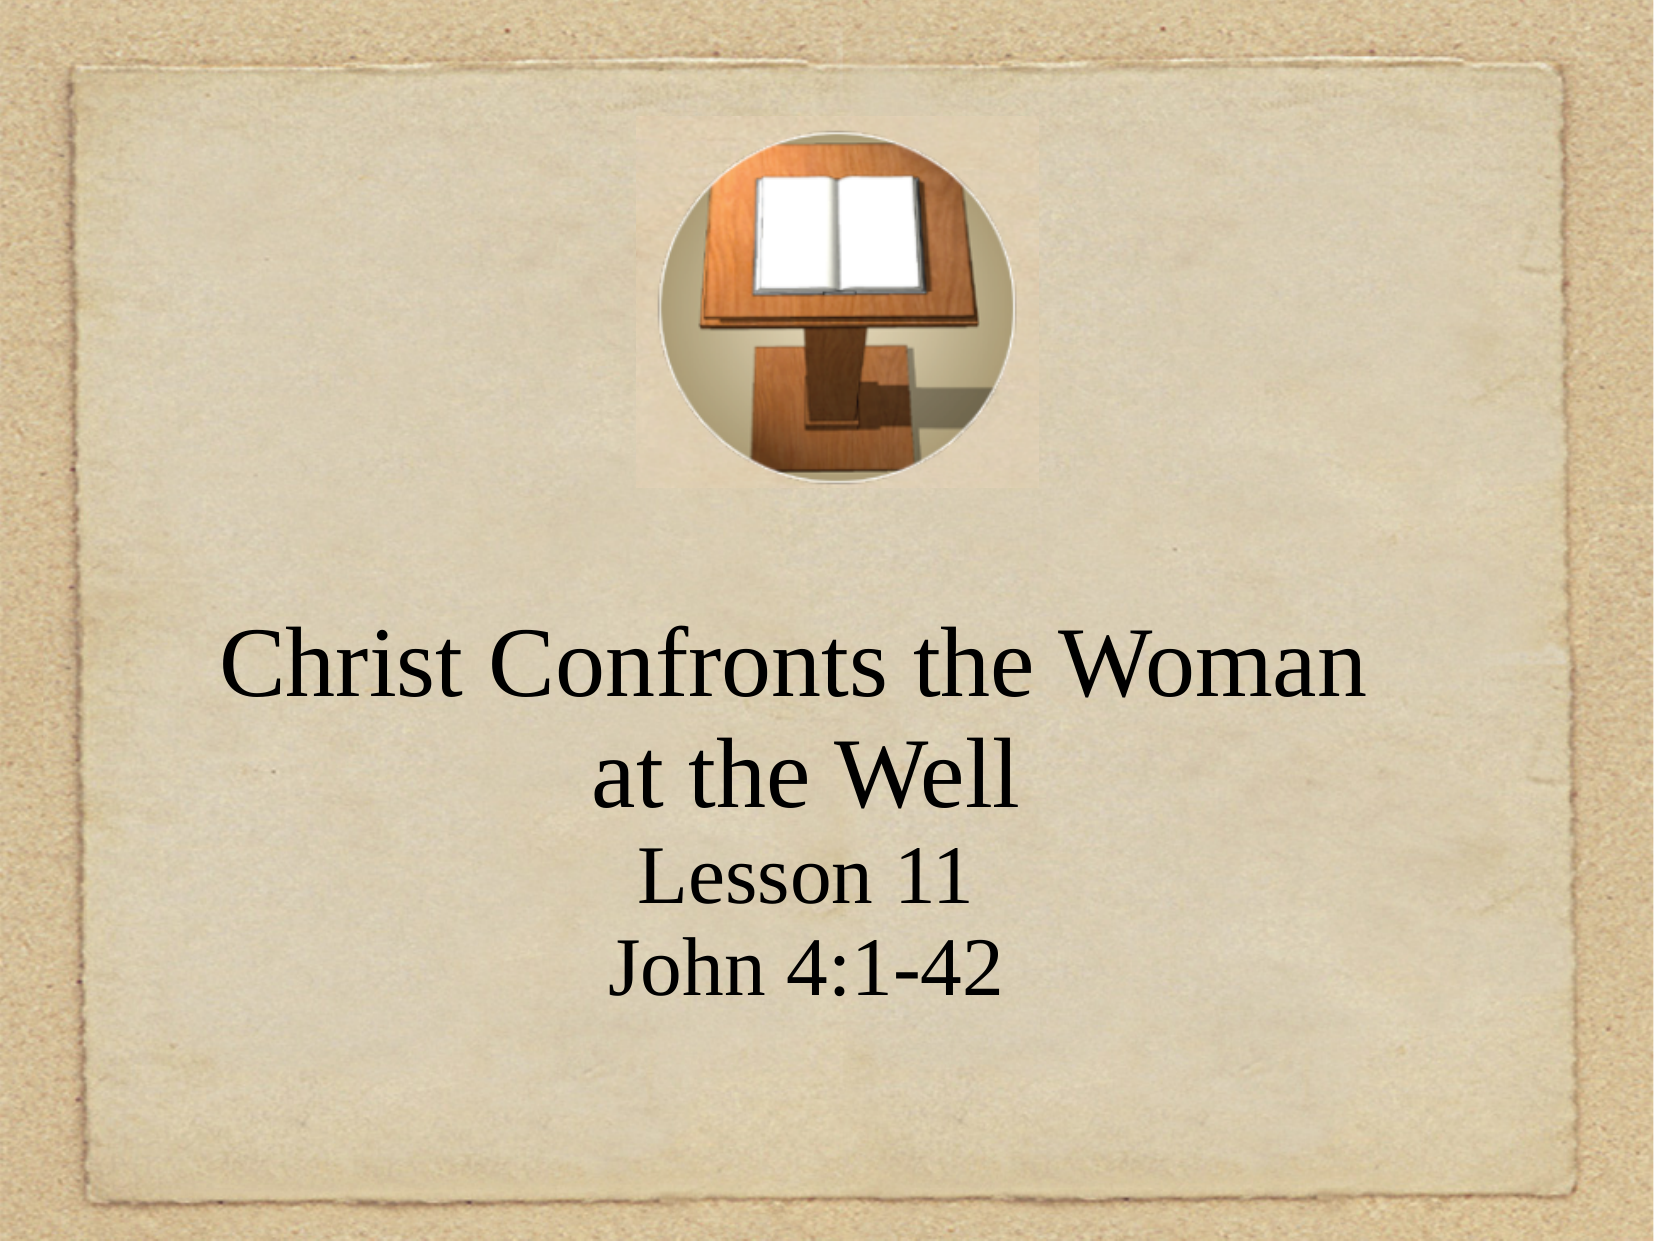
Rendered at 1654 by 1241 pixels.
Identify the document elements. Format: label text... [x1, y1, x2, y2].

text_box Christ Confronts the Woman at the Well Lesson 11 John 4:1-42 [150, 600, 1463, 1207]
picture [0, 0, 1654, 1241]
